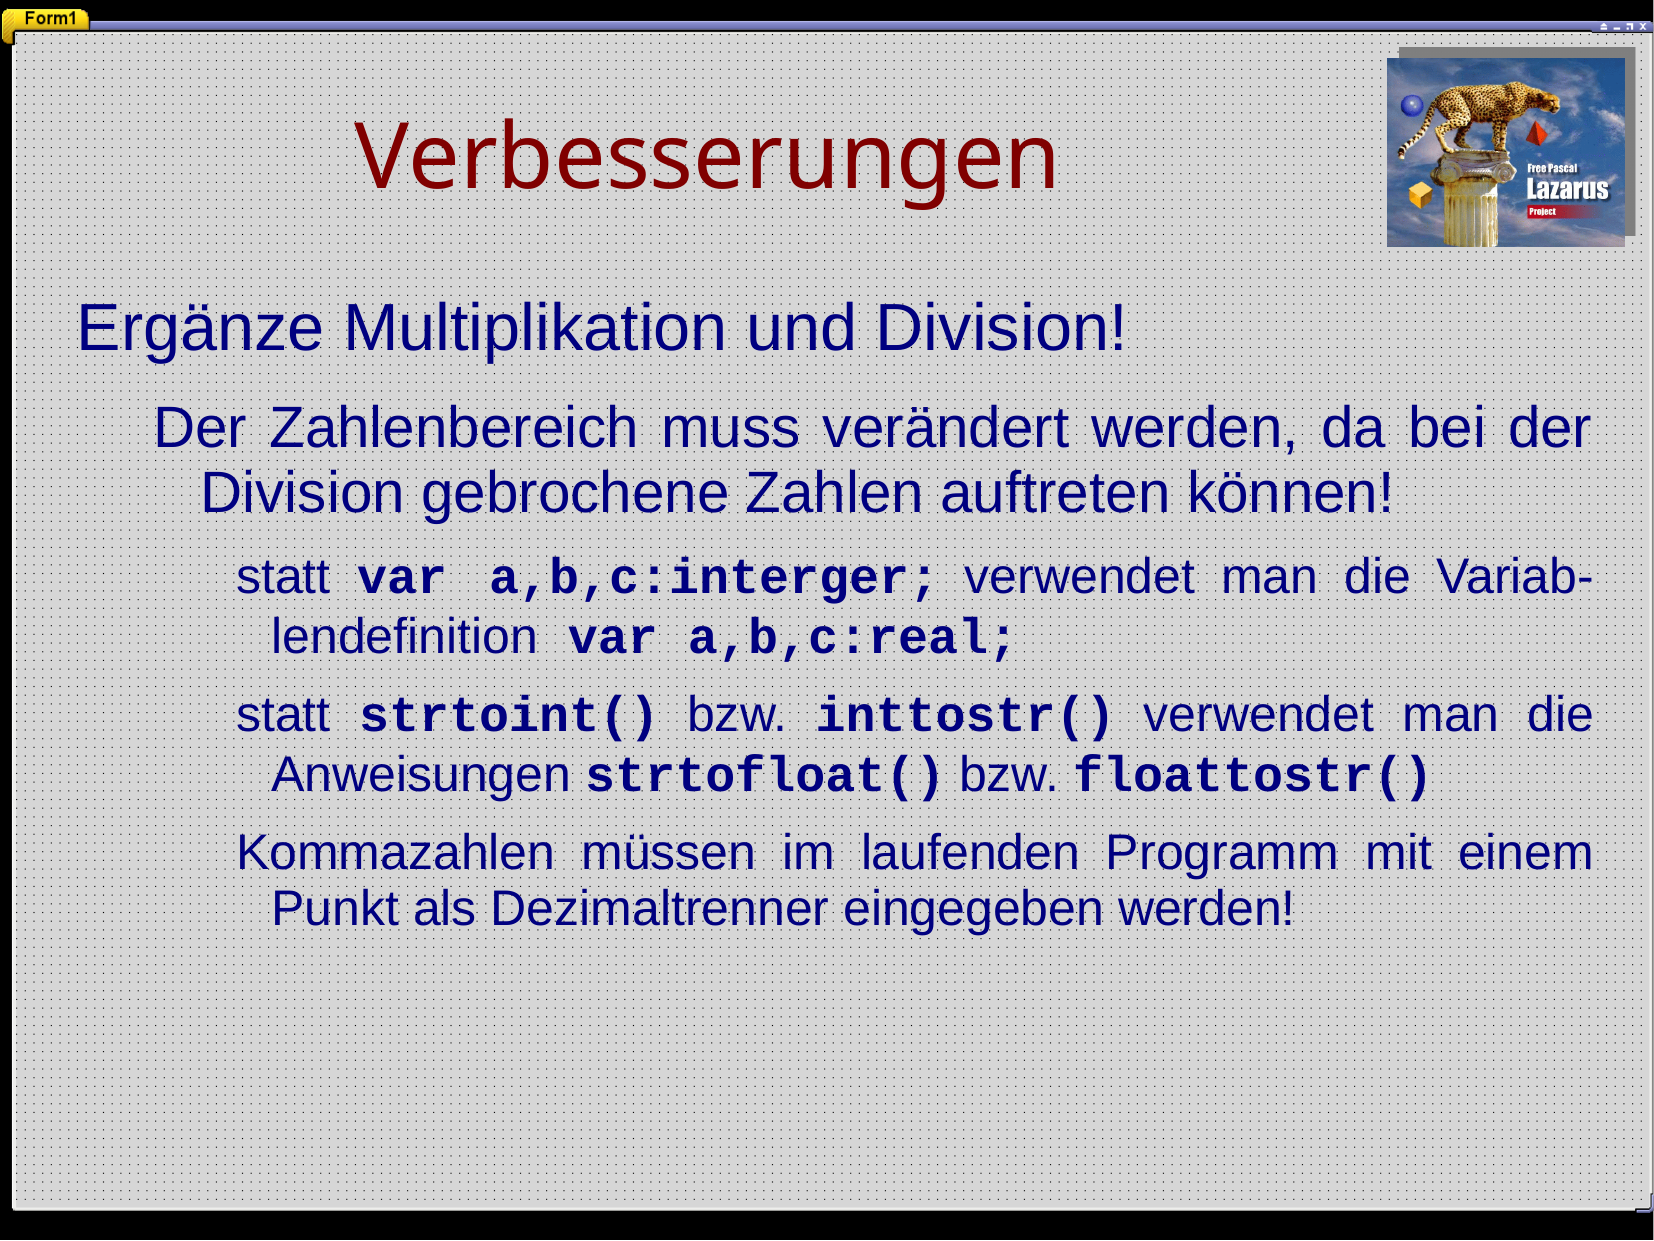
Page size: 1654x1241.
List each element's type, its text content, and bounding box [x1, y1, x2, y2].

list Ergänze Multiplikation und Division! Der Zahlenbereich muss verändert werden, da bei der Division gebrochene Zahlen auftreten können! statt var a,b,c:interger; verwendet man die Variab-lendefinition var a,b,c:real; statt strtoint() bzw. inttostr() verwendet man die Anweisungen strtofloat() bzw. floattostr() Kommazahlen müssen im laufenden Programm mit einem Punkt als Dezimaltrenner eingegeben werden! [59, 290, 1595, 1167]
picture [2, 8, 1654, 1213]
title Verbesserungen [29, 56, 1388, 250]
